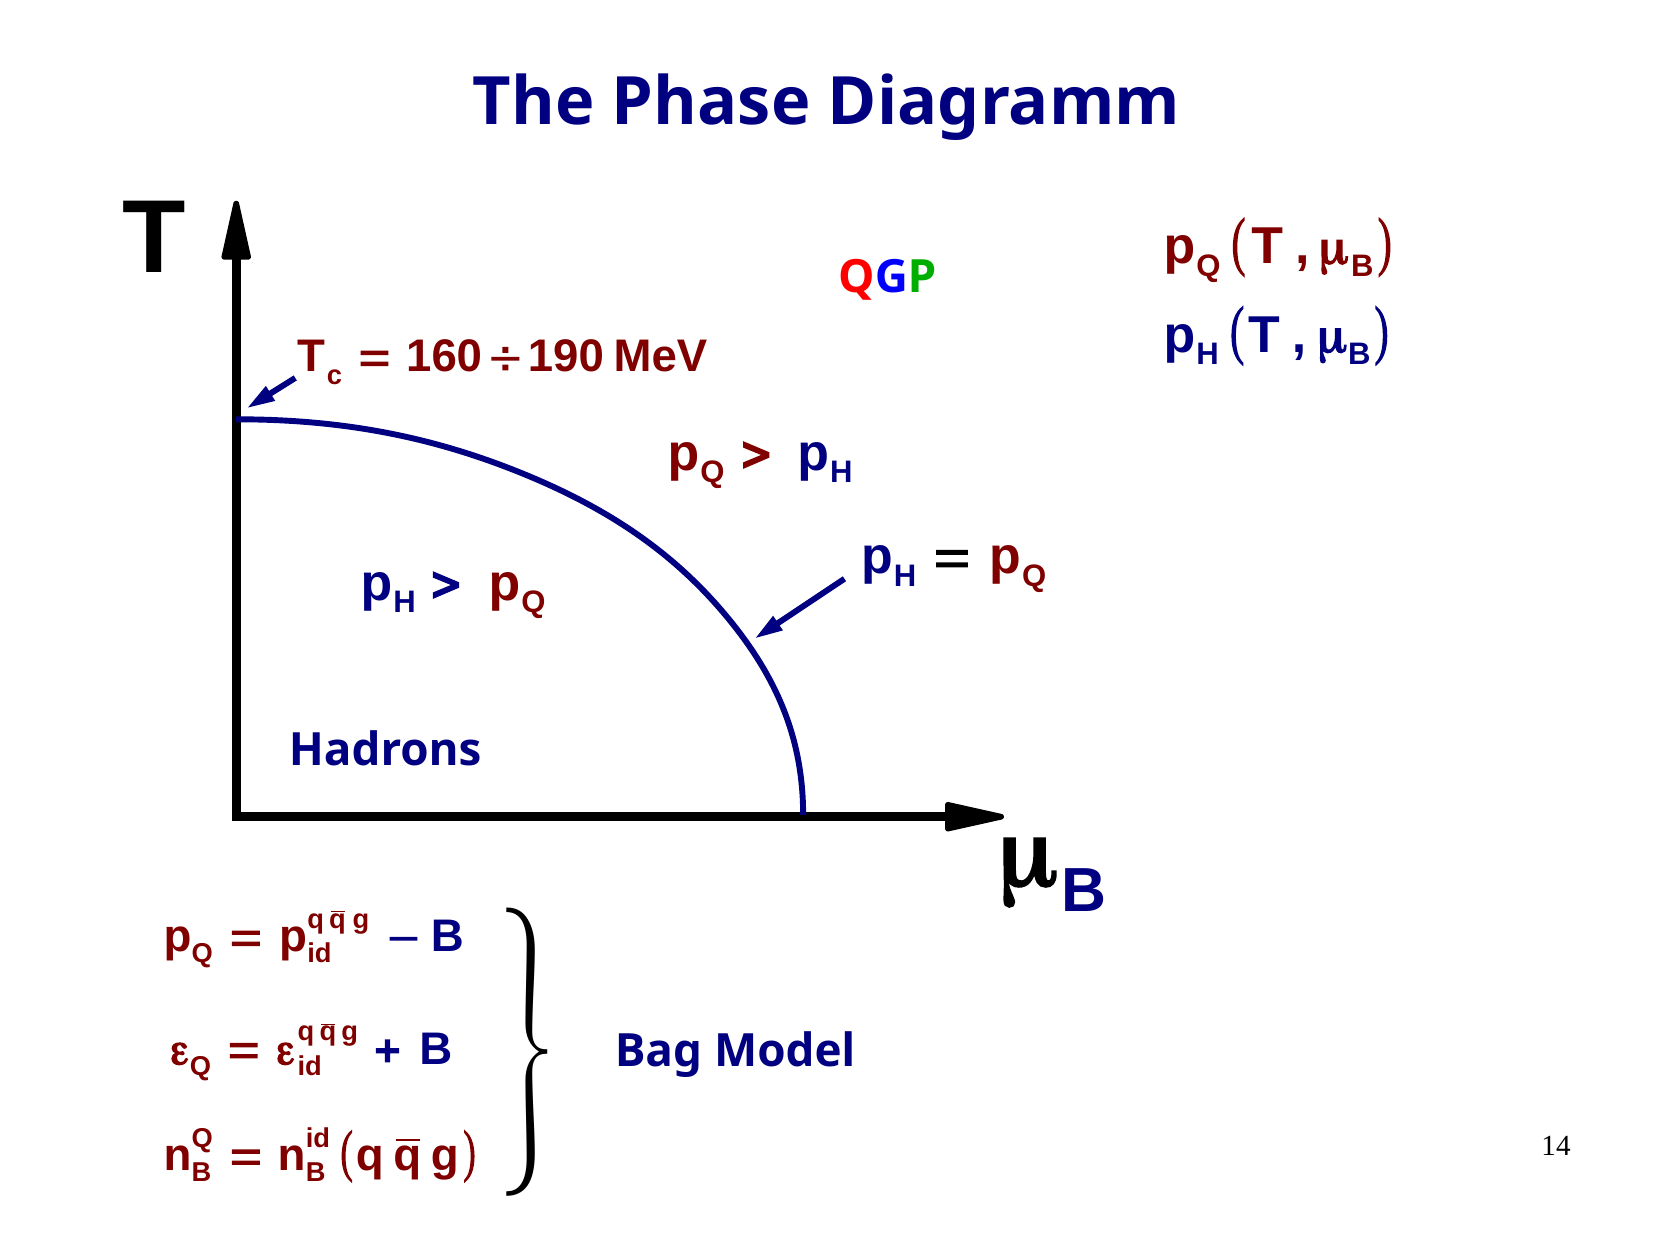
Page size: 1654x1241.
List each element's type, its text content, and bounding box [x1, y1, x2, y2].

chart [354, 551, 551, 621]
chart [661, 421, 859, 491]
chart [157, 903, 470, 970]
text_box Bag Model [600, 1009, 896, 1080]
chart [112, 203, 191, 295]
text_box Hadrons [274, 709, 519, 780]
chart [163, 1015, 459, 1082]
title The Phase Diagramm [82, 0, 1571, 203]
chart [490, 882, 583, 1205]
text_box QGP [823, 236, 963, 307]
chart [157, 1122, 483, 1188]
chart [1157, 303, 1397, 373]
chart [1157, 215, 1400, 284]
chart [854, 525, 1052, 594]
chart [991, 791, 1112, 926]
chart [289, 329, 714, 390]
